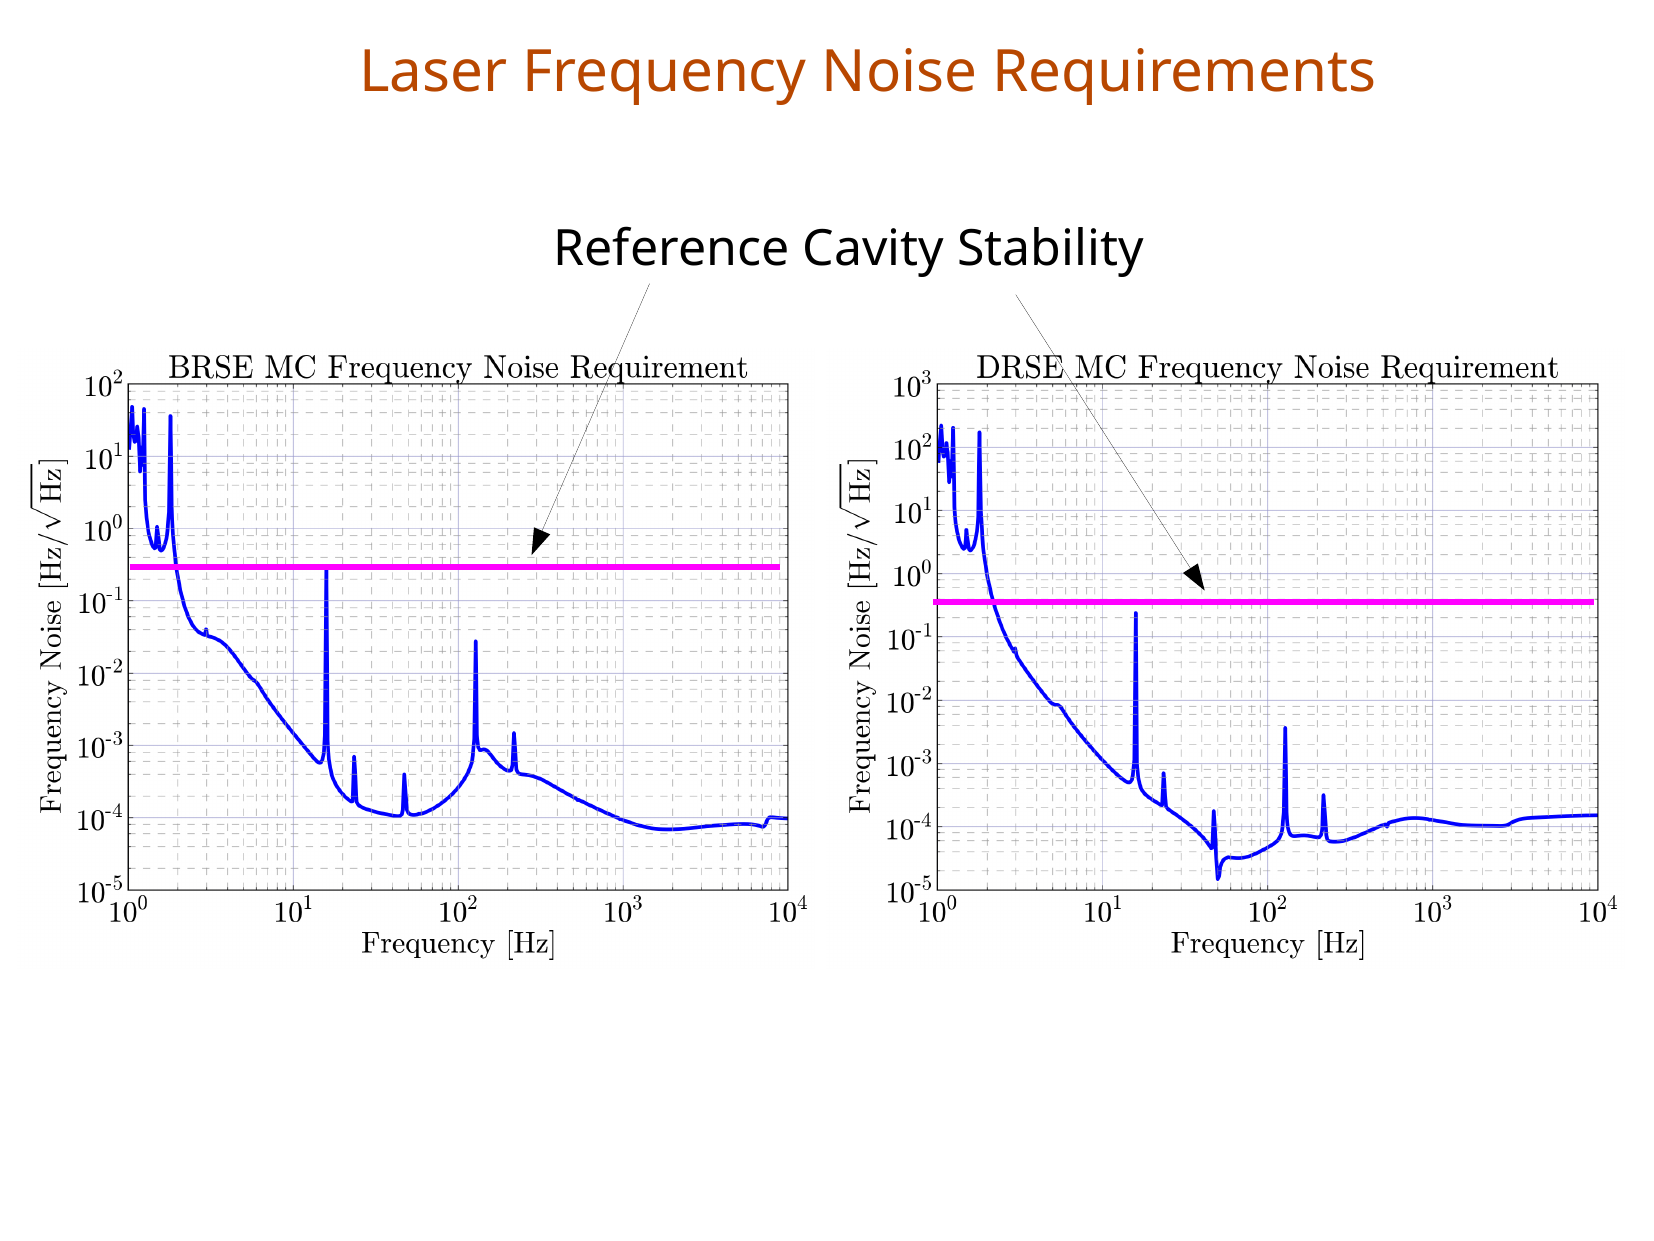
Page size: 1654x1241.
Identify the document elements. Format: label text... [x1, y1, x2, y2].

text_box Reference Cavity Stability [538, 204, 1130, 280]
picture [17, 348, 815, 969]
text_box Laser Frequency Noise Requirements [344, 21, 1312, 107]
picture [826, 348, 1625, 969]
